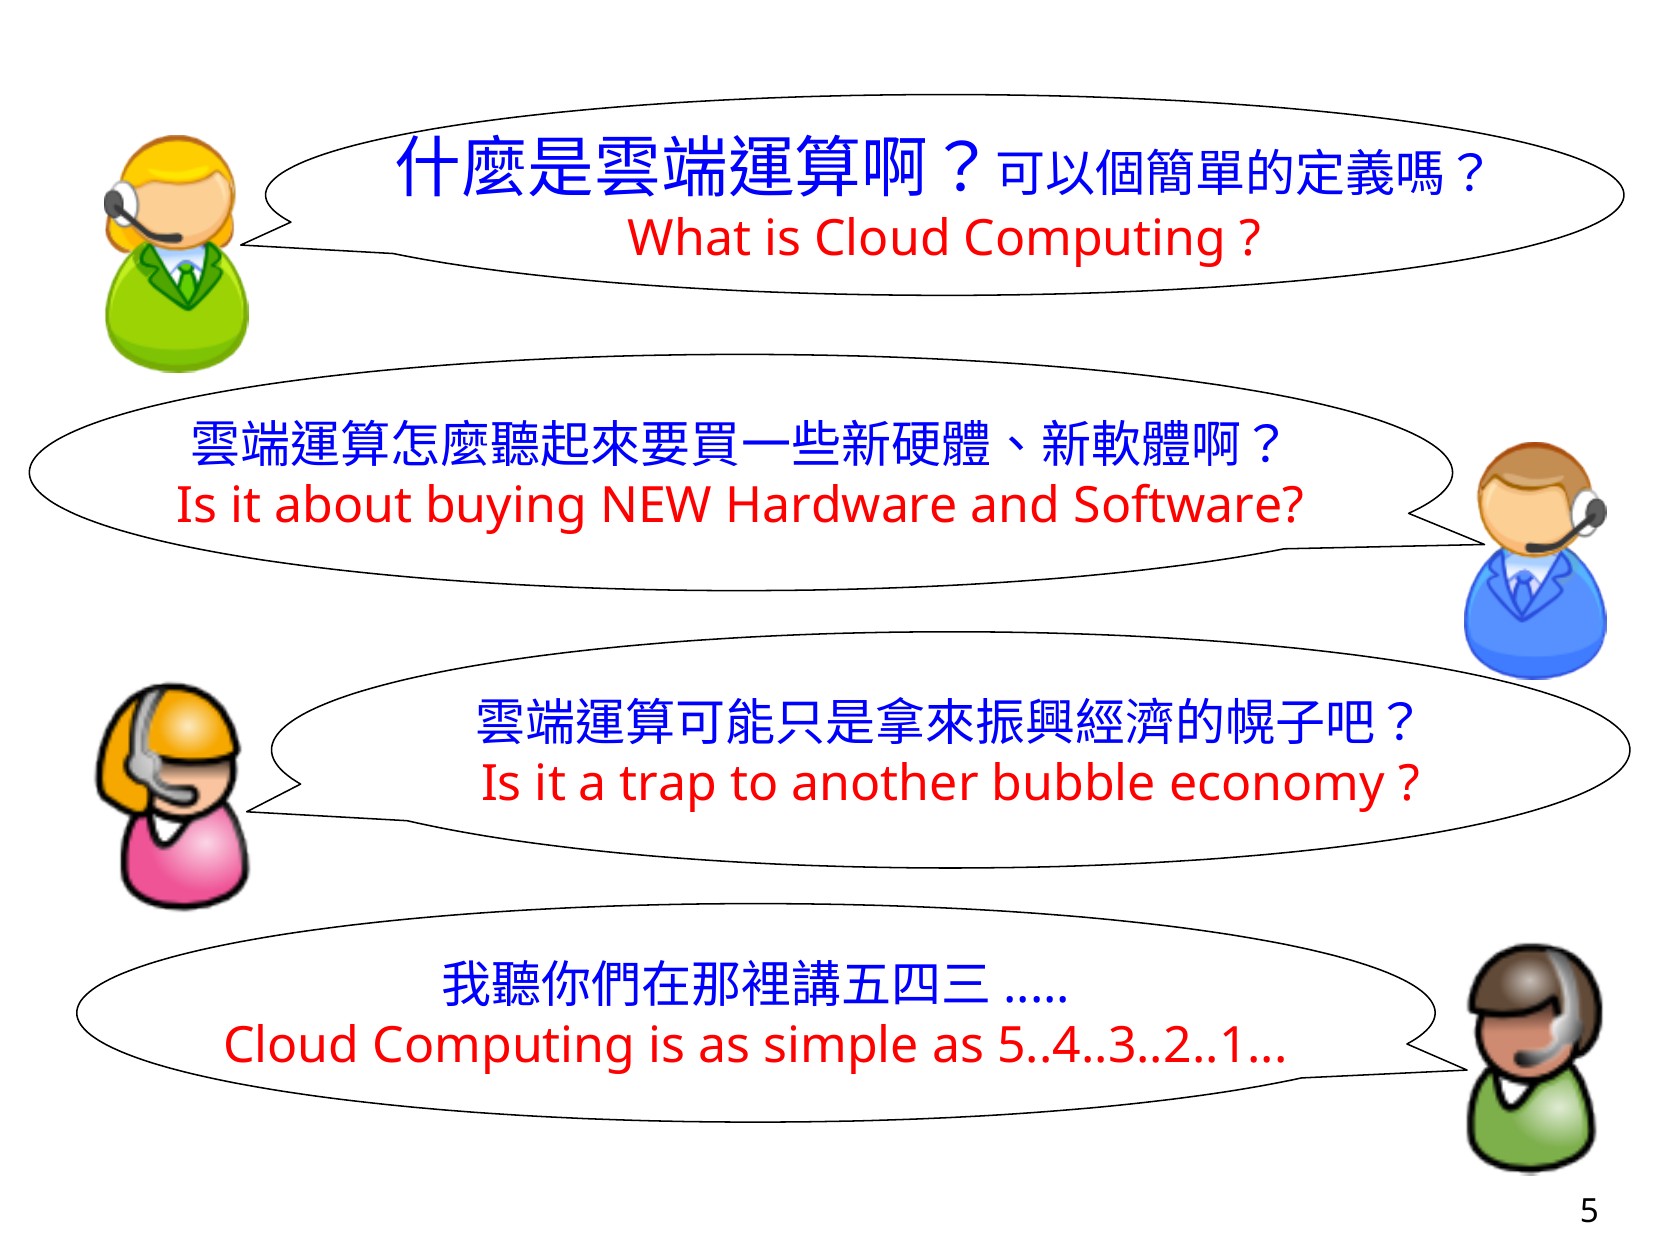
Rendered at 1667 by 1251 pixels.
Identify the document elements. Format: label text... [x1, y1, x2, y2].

picture [59, 679, 296, 916]
text_box 雲端運算怎麼聽起來要買一些新硬體、新軟體啊？ Is it about buying NEW Hardware and Software? [29, 354, 1485, 591]
text_box 什麼是雲端運算啊？可以個簡單的定義嗎？ What is Cloud Computing ? [240, 94, 1624, 296]
picture [1417, 938, 1654, 1176]
picture [1464, 442, 1607, 680]
picture [104, 135, 249, 373]
text_box 我聽你們在那裡講五四三..... Cloud Computing is as simple as 5..4..3..2..1... [76, 903, 1468, 1123]
text_box 雲端運算可能只是拿來振興經濟的幌子吧？ Is it a trap to another bubble economy ? [246, 631, 1630, 868]
